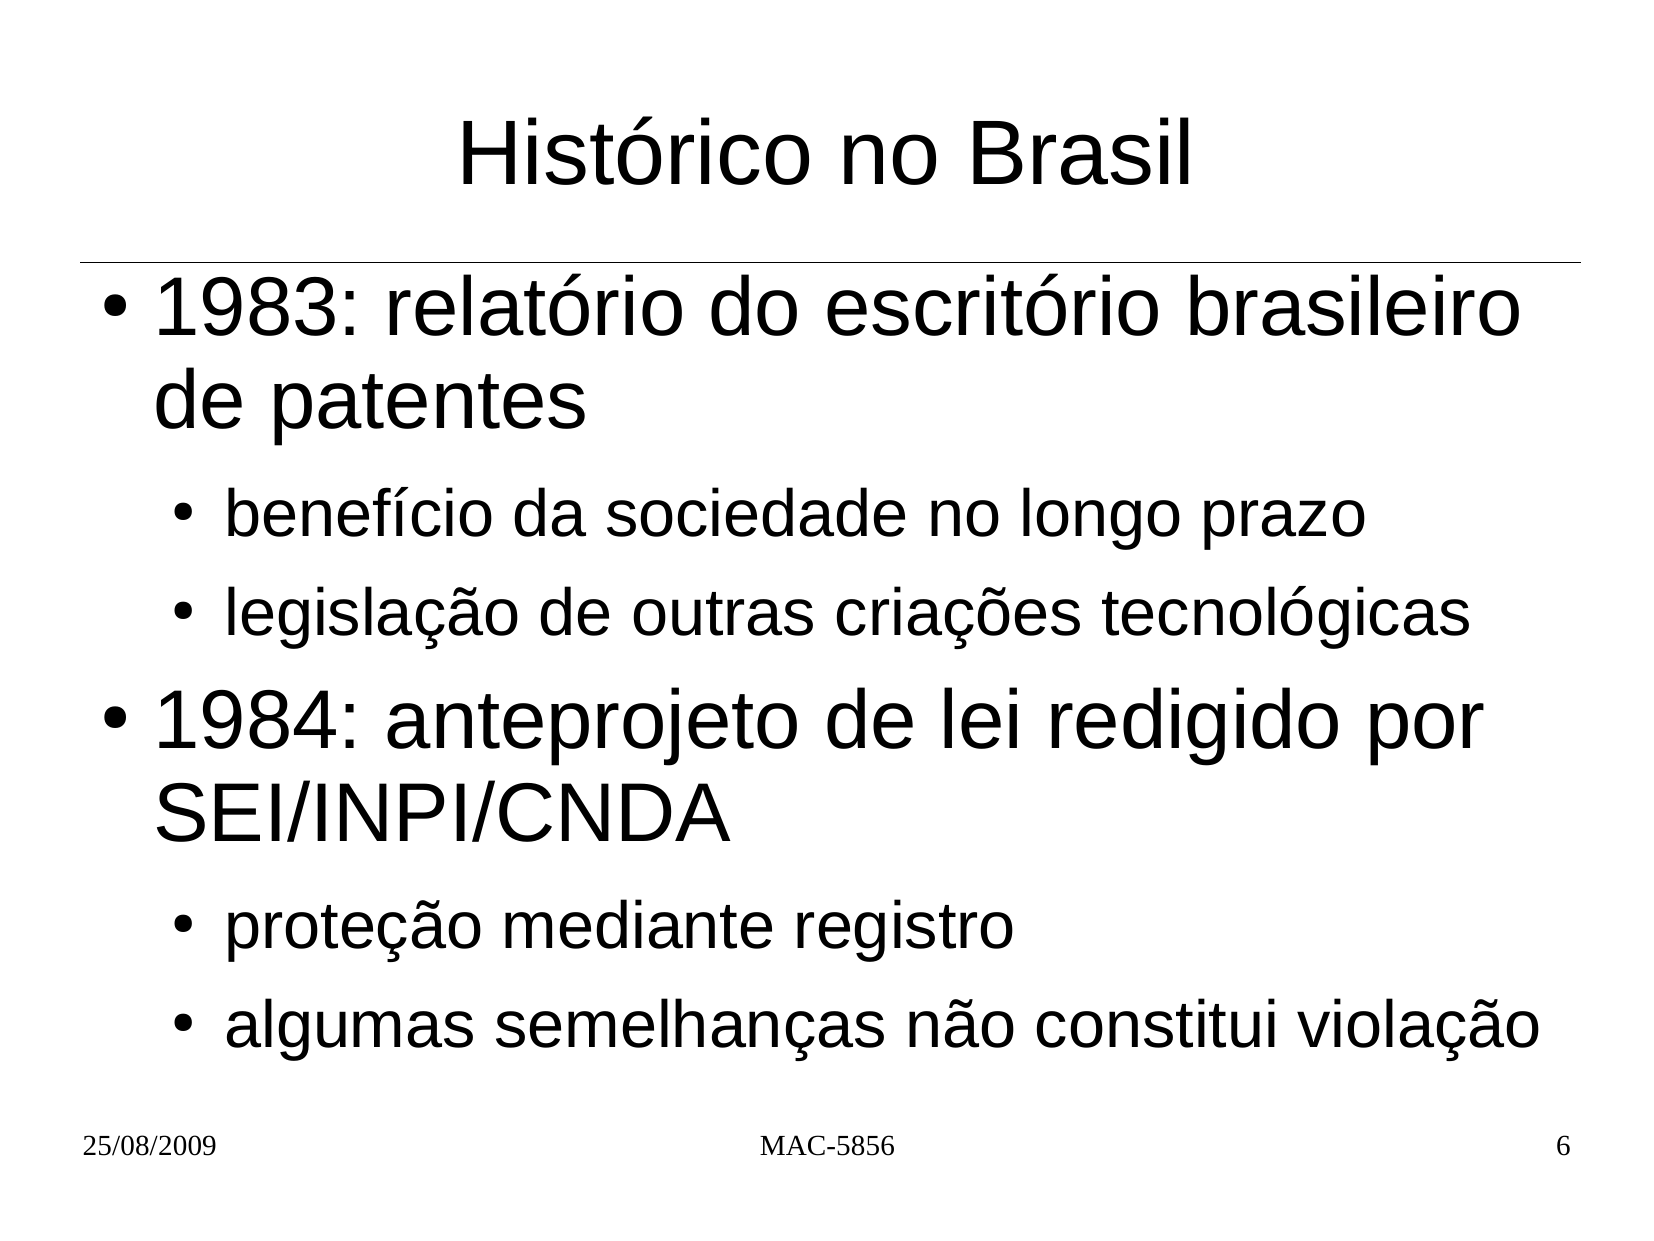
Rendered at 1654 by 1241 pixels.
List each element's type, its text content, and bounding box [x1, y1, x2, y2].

title Histórico no Brasil [82, 56, 1571, 250]
list 1983: relatório do escritório brasileiro de patentes benefício da sociedade no longo prazo legislação de outras criações tecnológicas 1984: anteprojeto de lei redigido por SEI/INPI/CNDA proteção mediante registro algumas semelhanças não constitui violação [82, 260, 1571, 1136]
